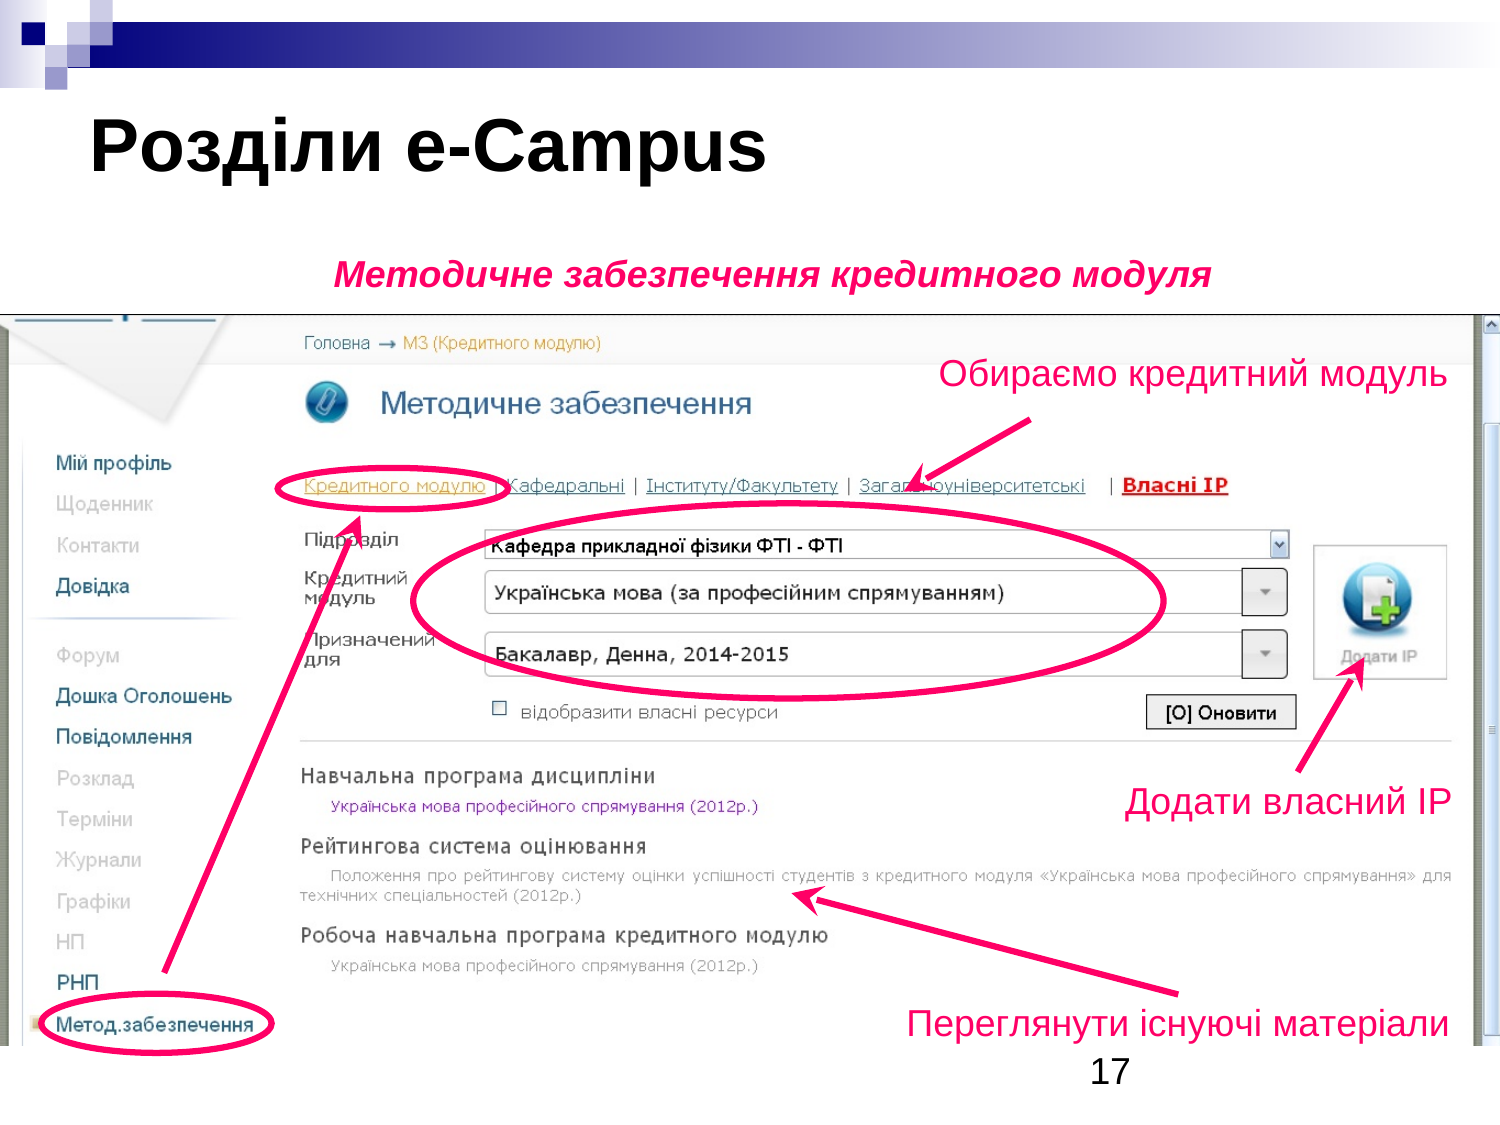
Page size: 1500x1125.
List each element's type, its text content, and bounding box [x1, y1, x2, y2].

text_box Додати власний ІР [1110, 769, 1468, 830]
text_box [277, 467, 509, 510]
text_box [413, 503, 1164, 699]
picture [0, 314, 1500, 1046]
text_box Методичне забезпечення кредитного модуля [318, 242, 1228, 303]
title Розділи e-Campus [75, 74, 1426, 208]
text_box Переглянути існуючі матеріали [891, 990, 1466, 1052]
text_box Обираємо кредитний модуль [923, 341, 1464, 402]
text_box [41, 993, 272, 1053]
